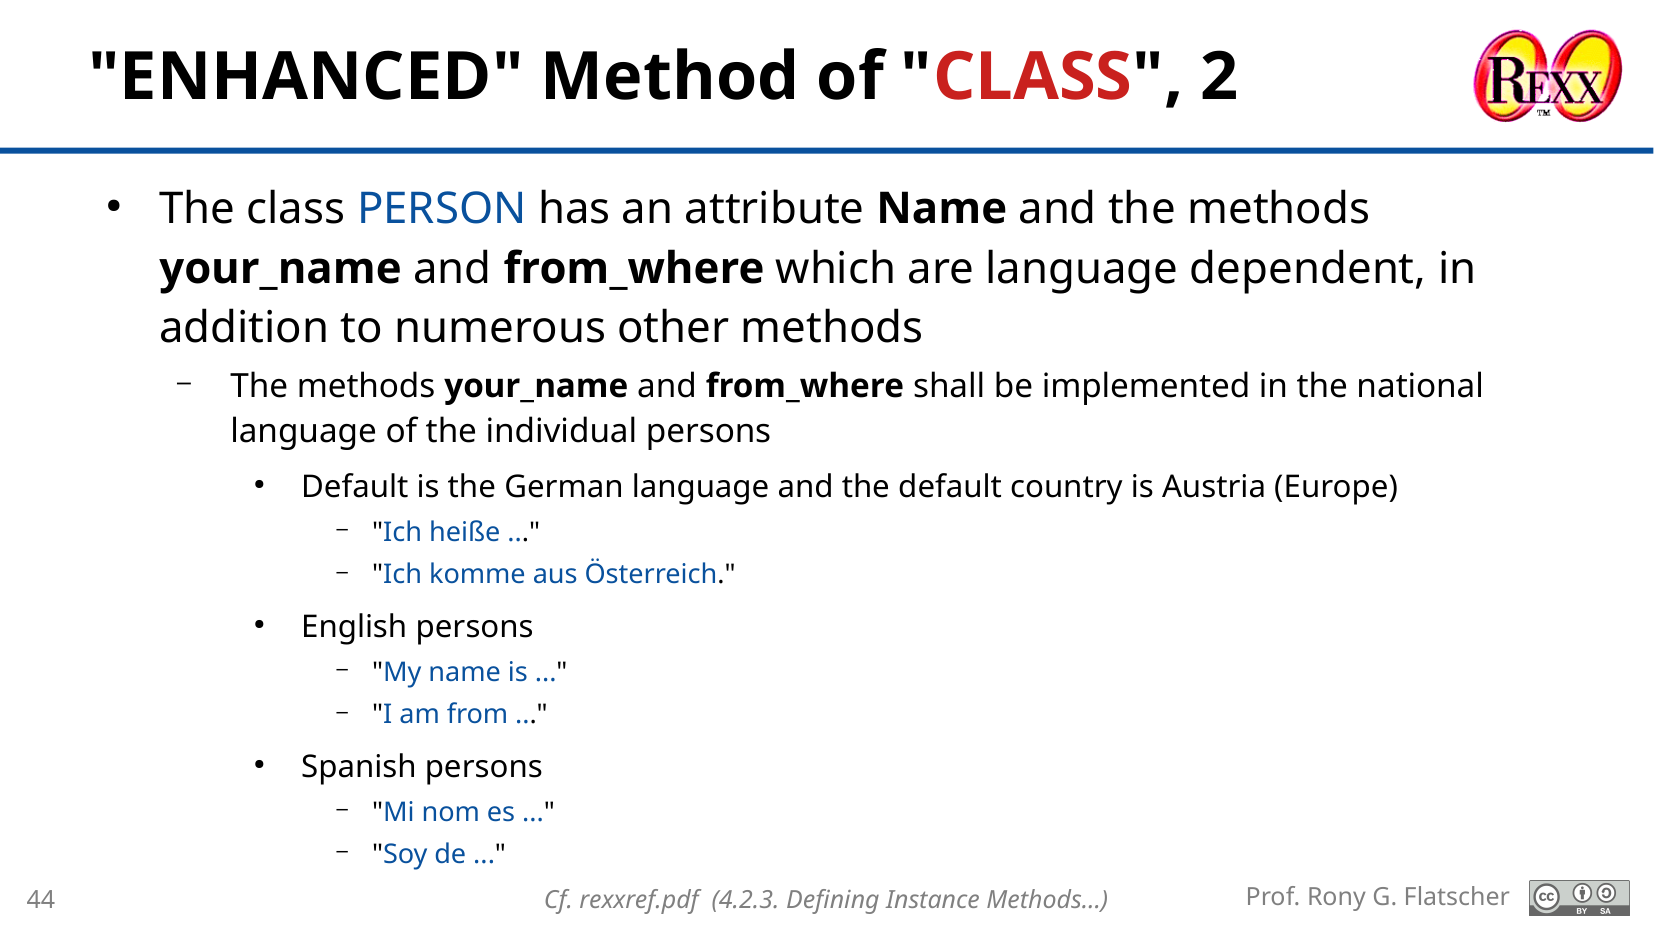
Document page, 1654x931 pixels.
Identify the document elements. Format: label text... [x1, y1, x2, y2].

list The class PERSON has an attribute Name and the methods your_name and from_where which are language dependent, in addition to numerous other methods The methods your_name and from_where shall be implemented in the national language of the individual persons Default is the German language and the default country is Austria (Europe) "Ich heiße ..." "Ich komme aus Österreich." English persons "My name is ..." "I am from ..." Spanish persons "Mi nom es ..." "Soy de ..." [88, 177, 1577, 857]
text_box Cf. rexxref.pdf (4.2.3. Defining Instance Methods…) [0, 874, 1654, 922]
title "ENHANCED" Method of "CLASS", 2 [29, 0, 1654, 148]
